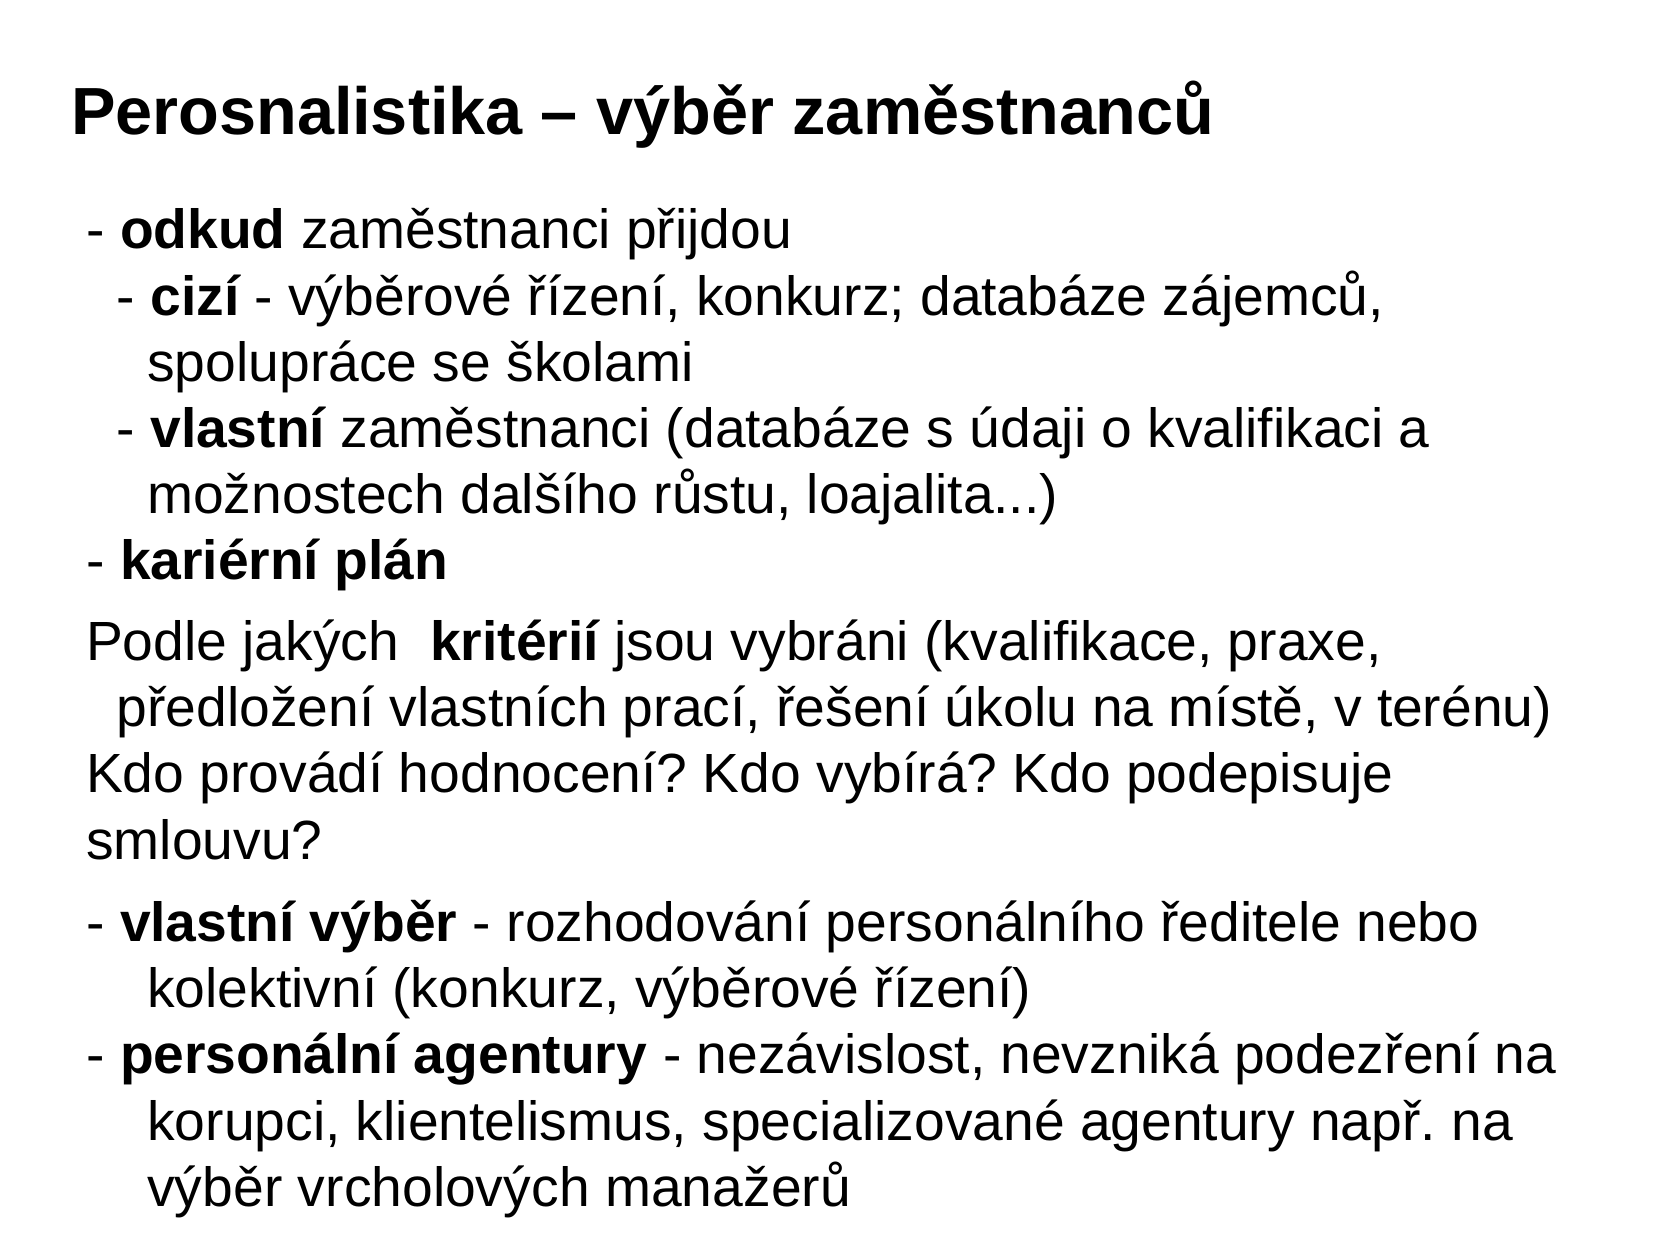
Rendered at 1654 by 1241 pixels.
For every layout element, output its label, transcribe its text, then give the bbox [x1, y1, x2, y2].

text_box - vlastní výběr - rozhodování personálního ředitele nebo kolektivní (konkurz, výběrové řízení) - personální agentury - nezávislost, nevzniká podezření na korupci, klientelismus, specializované agentury např. na výběr vrcholových manažerů [71, 878, 1612, 1226]
text_box - odkud zaměstnanci přijdou - cizí - výběrové řízení, konkurz; databáze zájemců, spolupráce se školami - vlastní zaměstnanci (databáze s údaji o kvalifikaci a možnostech dalšího růstu, loajalita...) - kariérní plán [71, 185, 1612, 597]
text_box Podle jakých kritérií jsou vybráni (kvalifikace, praxe, předložení vlastních prací, řešení úkolu na místě, v terénu) Kdo provádí hodnocení? Kdo vybírá? Kdo podepisuje smlouvu? [71, 597, 1612, 878]
text_box Perosnalistika – výběr zaměstnanců [56, 60, 1569, 156]
